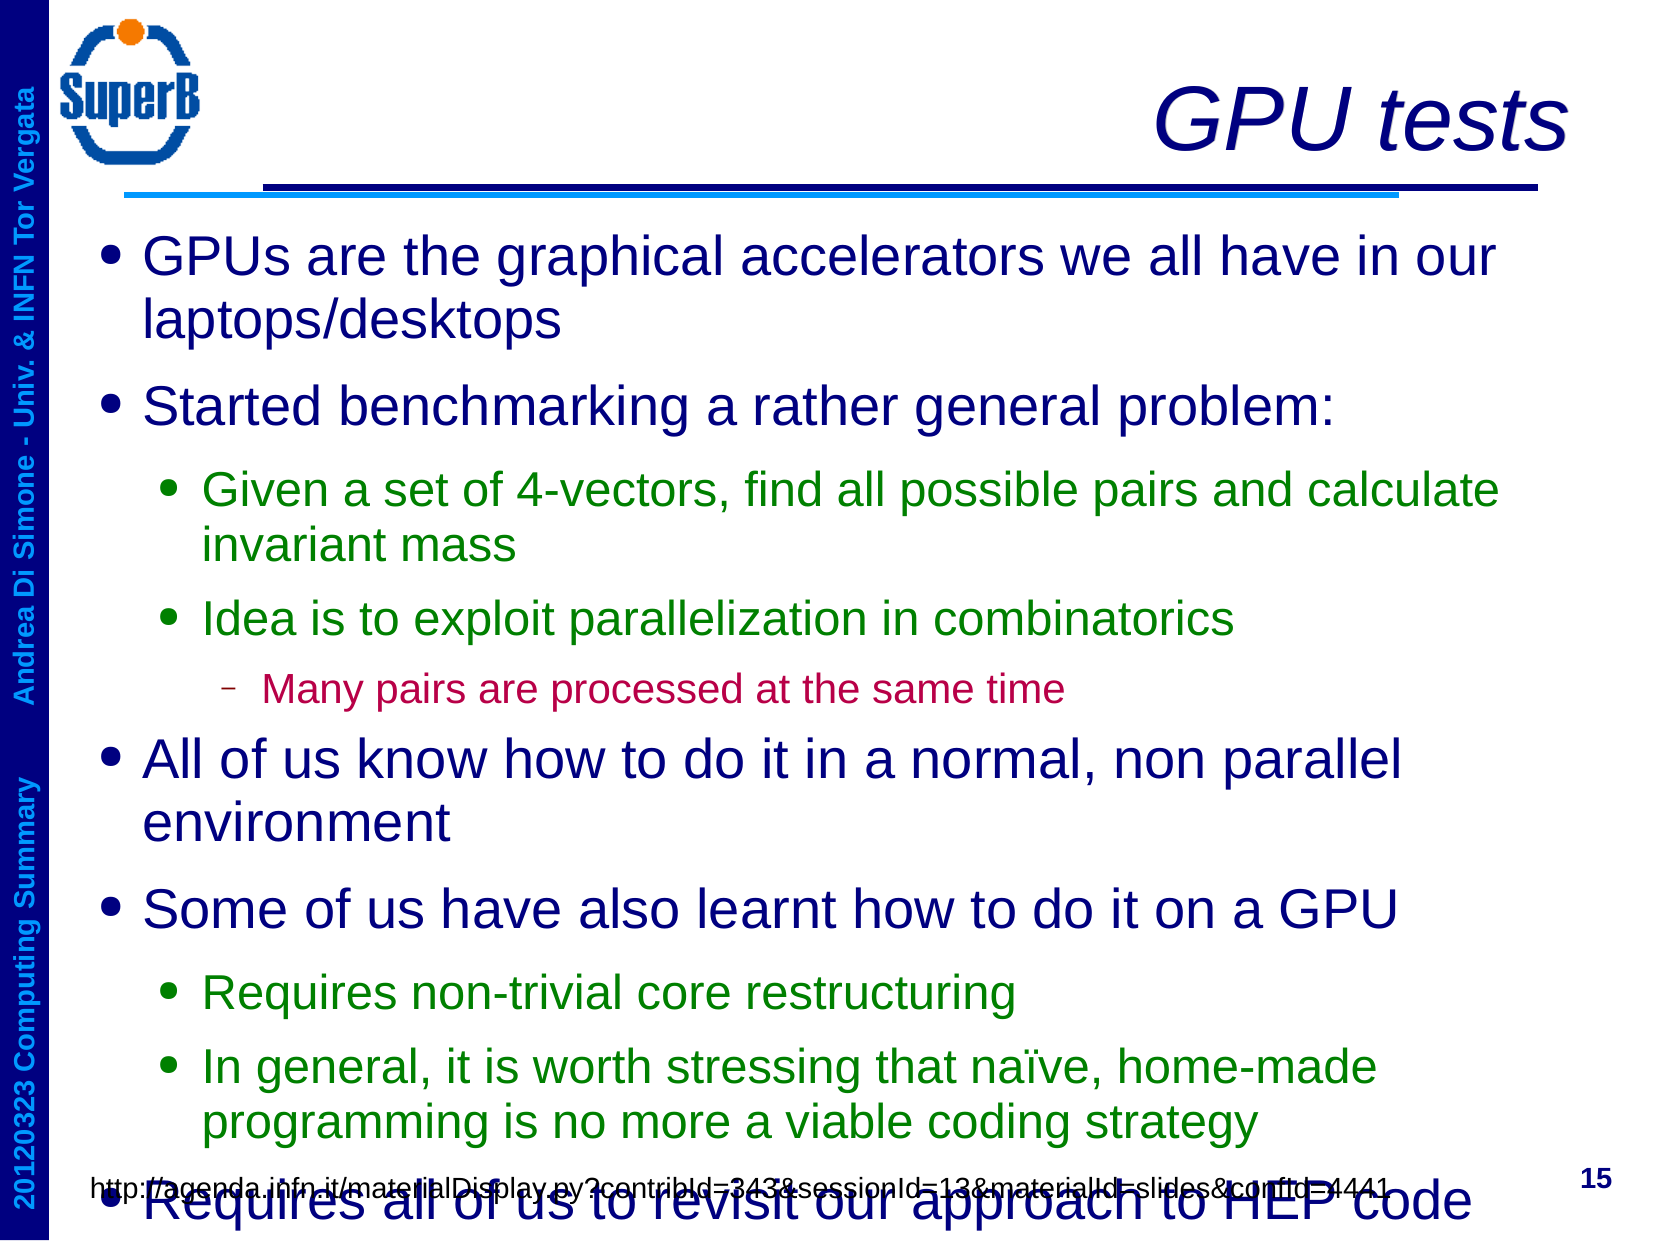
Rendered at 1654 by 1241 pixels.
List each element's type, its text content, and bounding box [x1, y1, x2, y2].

list GPUs are the graphical accelerators we all have in our laptops/desktops Started benchmarking a rather general problem: Given a set of 4-vectors, find all possible pairs and calculate invariant mass Idea is to exploit parallelization in combinatorics Many pairs are processed at the same time All of us know how to do it in a normal, non parallel environment Some of us have also learnt how to do it on a GPU Requires non-trivial core restructuring In general, it is worth stressing that naïve, home-made programming is no more a viable coding strategy Requires all of us to revisit our approach to HEP code Either we all undergo a serious training in “good” programming Or, we delegate the most critical aspects of our code to real experts [82, 225, 1571, 1164]
title GPU tests [82, 49, 1571, 188]
text_box http://agenda.infn.it/materialDisplay.py?contribId=343&sessionId=13&materialId=slides&confId=4441 [75, 1164, 1654, 1241]
picture [51, 16, 208, 170]
